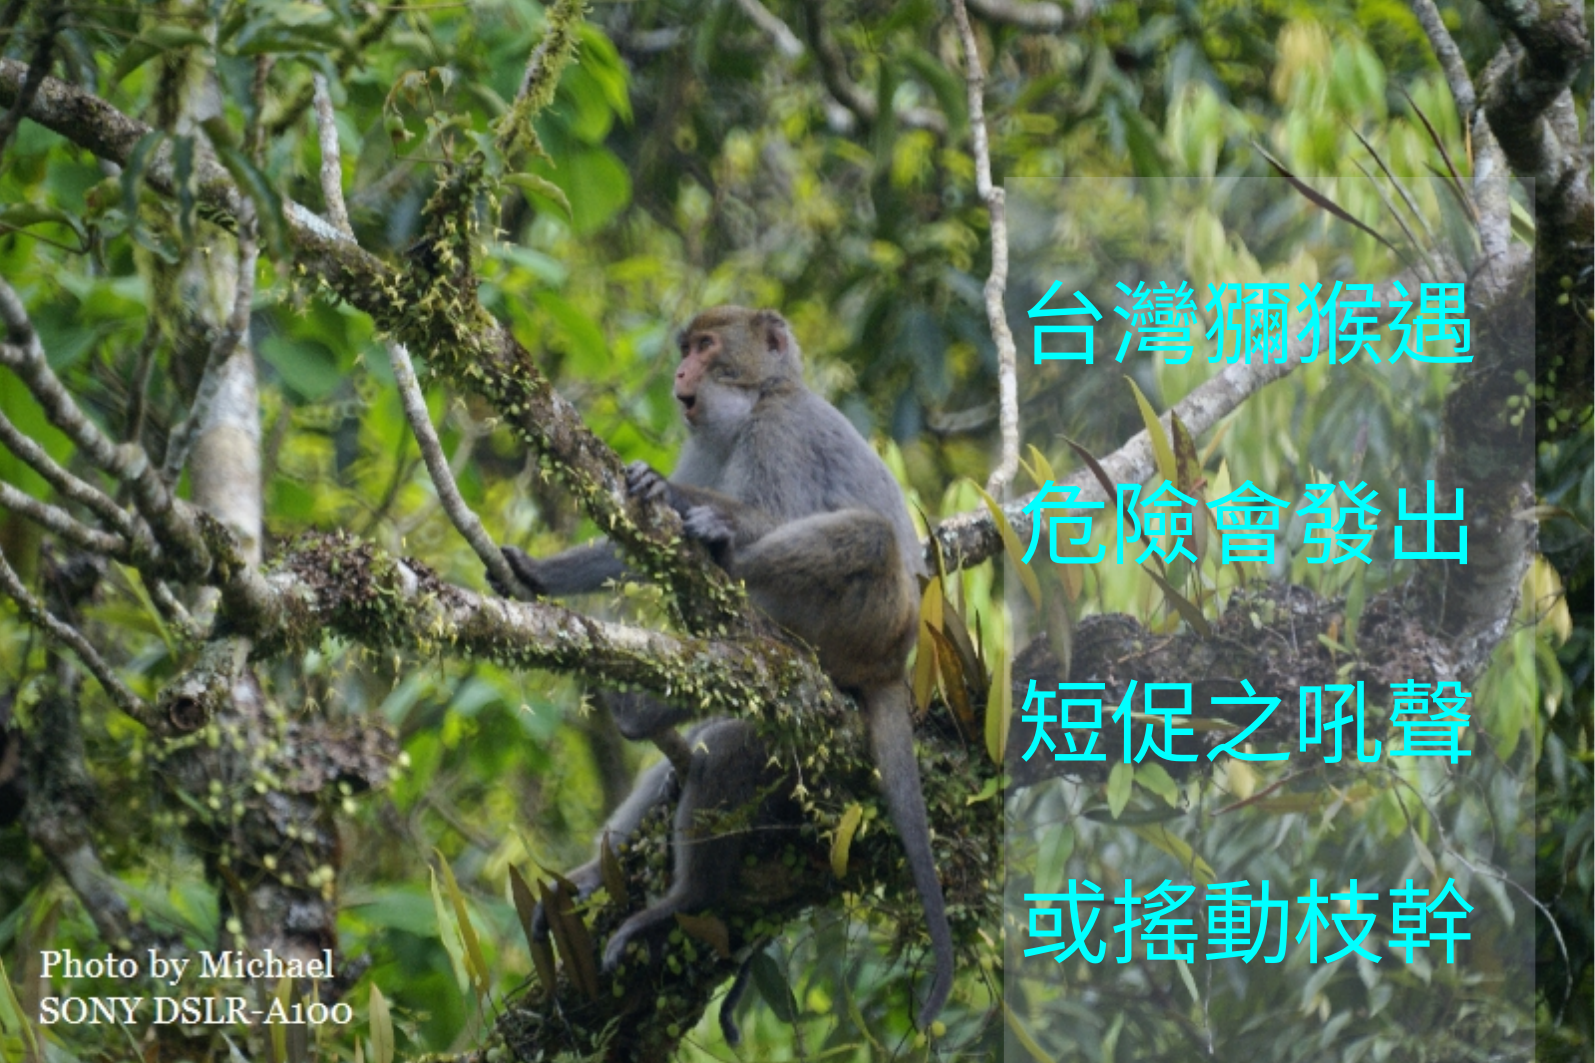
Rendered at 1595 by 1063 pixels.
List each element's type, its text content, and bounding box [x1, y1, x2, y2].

text_box 台灣獼猴遇危險會發出短促之吼聲或搖動枝幹來告訴同伴呢！ [1003, 177, 1536, 973]
picture [0, 0, 1595, 1063]
